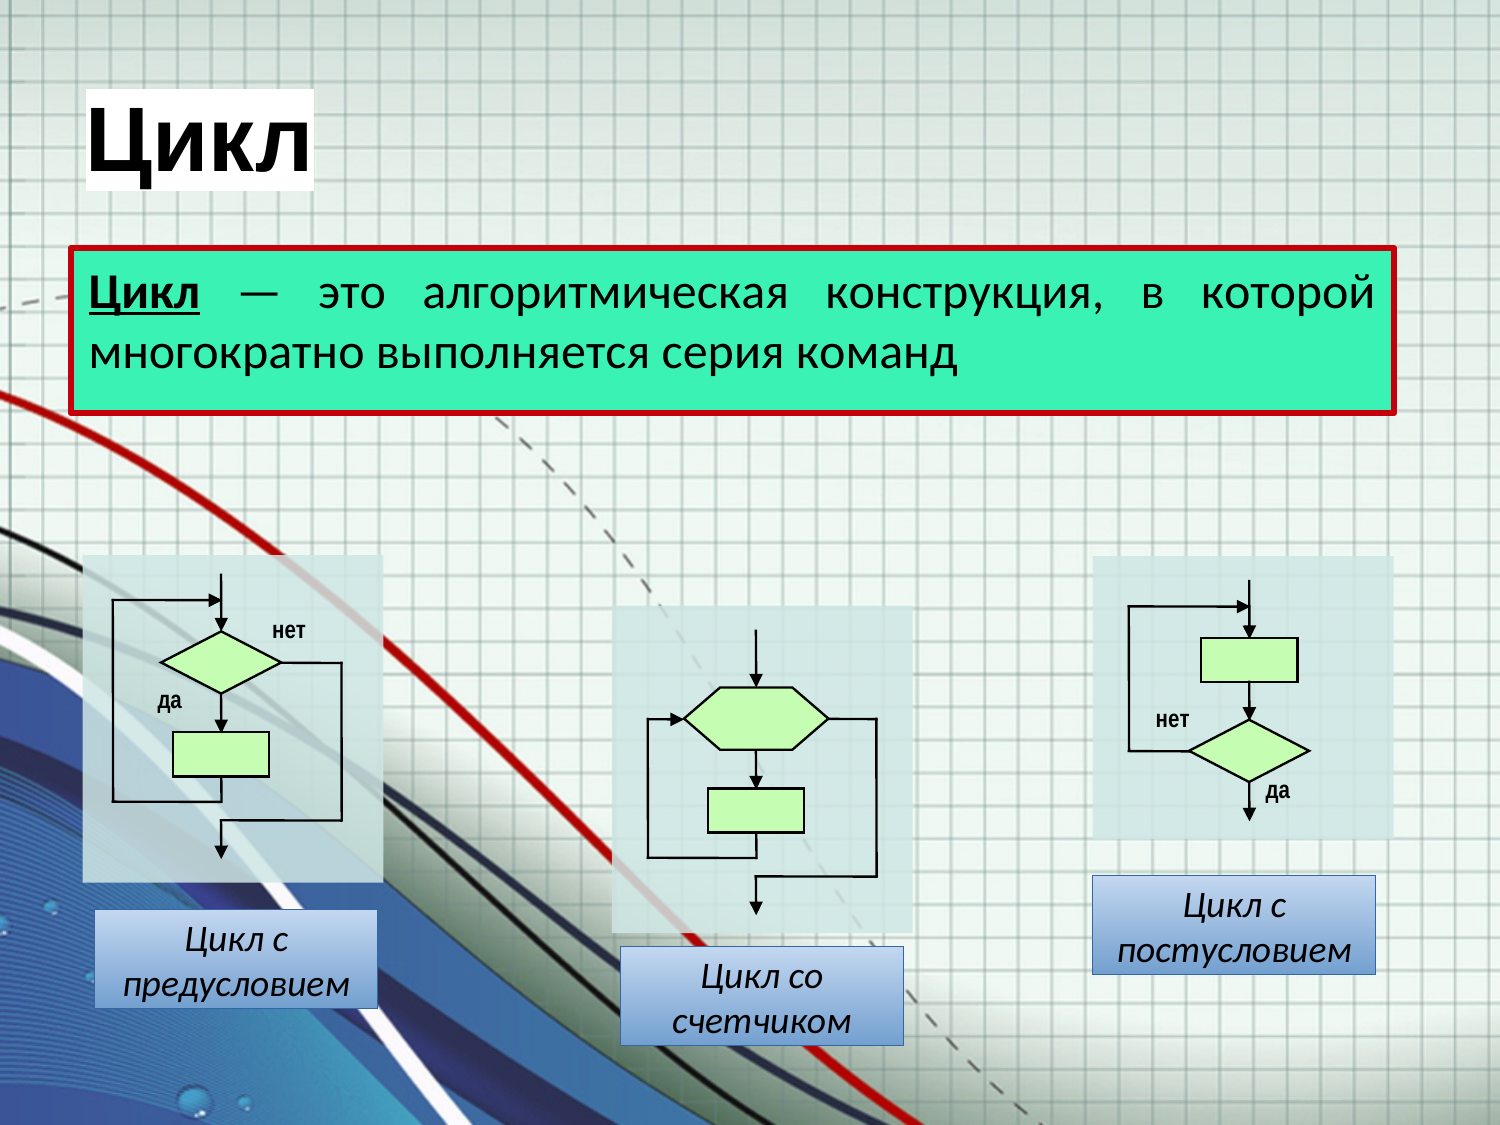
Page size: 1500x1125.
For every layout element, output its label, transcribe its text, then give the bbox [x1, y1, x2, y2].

text_box [1092, 556, 1394, 840]
text_box Цикл — это алгоритмическая конструкция, в которой многократно выполняется серия команд [70, 248, 1394, 414]
text_box да [142, 675, 220, 721]
title Цикл [70, 59, 1397, 225]
text_box да [1251, 765, 1346, 811]
text_box Цикл со счетчиком [620, 946, 904, 1046]
text_box [611, 605, 913, 934]
text_box Цикл с предусловием [94, 909, 378, 1009]
text_box Цикл с постусловием [1092, 875, 1376, 975]
text_box нет [1140, 694, 1226, 740]
picture [0, 0, 1500, 1125]
text_box [82, 555, 384, 883]
text_box нет [257, 606, 348, 652]
